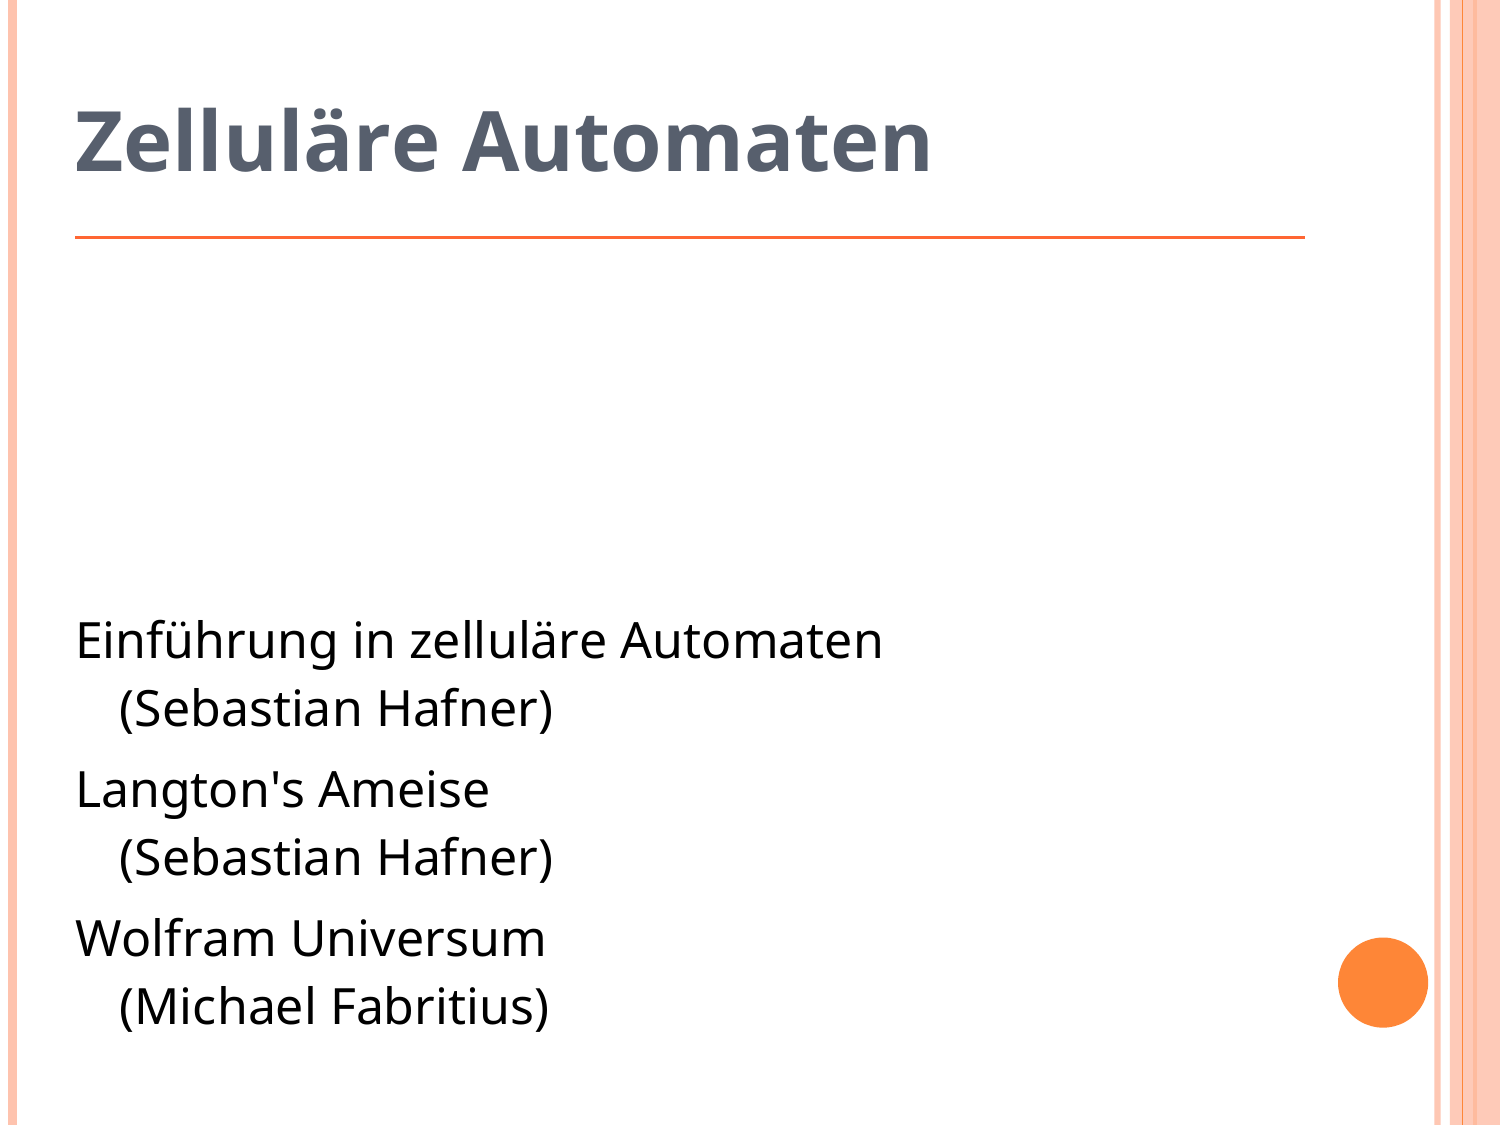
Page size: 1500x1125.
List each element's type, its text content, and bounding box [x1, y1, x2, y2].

list Einführung in zelluläre Automaten (Sebastian Hafner) Langton's Ameise (Sebastian Hafner) Wolfram Universum (Michael Fabritius) [74, 605, 1005, 1072]
title Zelluläre Automaten [74, 44, 1300, 233]
